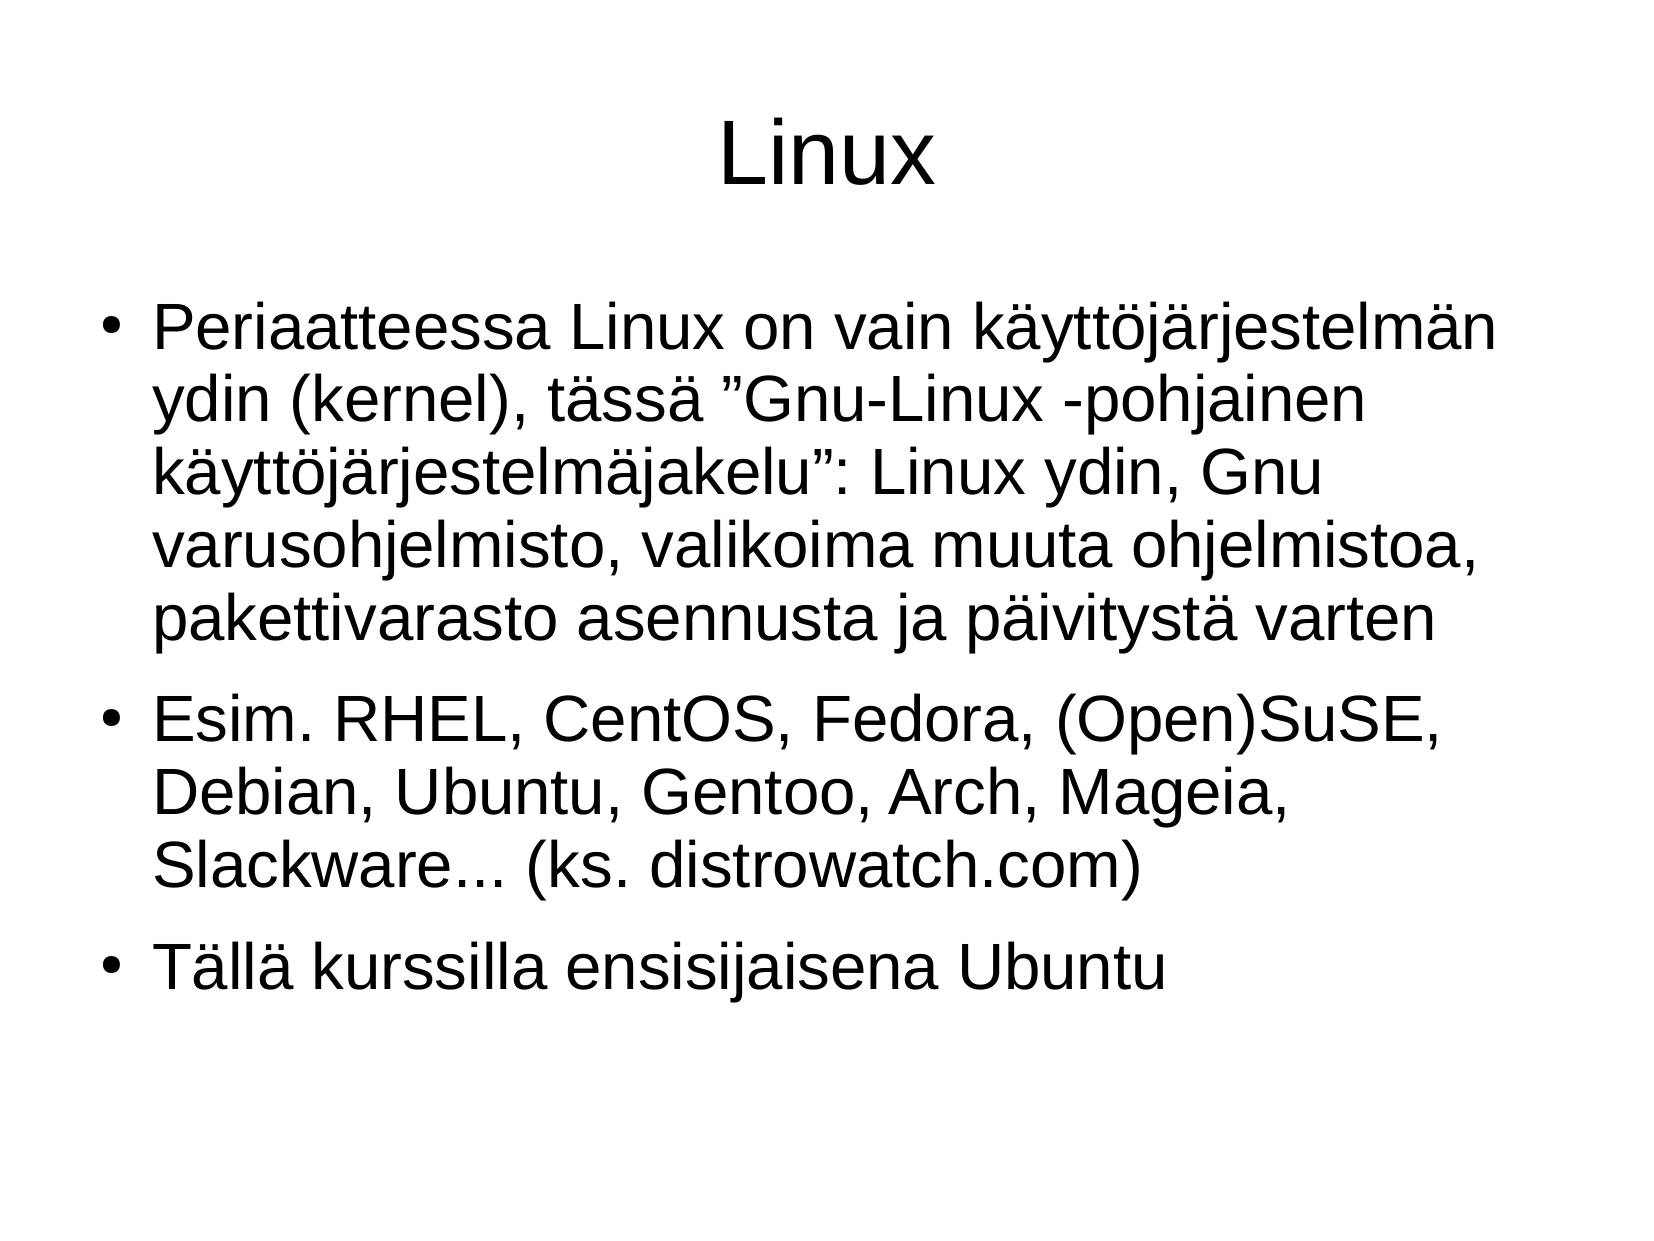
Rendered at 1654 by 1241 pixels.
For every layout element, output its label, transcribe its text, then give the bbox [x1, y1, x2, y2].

title Linux [82, 49, 1571, 257]
list Periaatteessa Linux on vain käyttöjärjestelmän ydin (kernel), tässä ”Gnu-Linux -pohjainen käyttöjärjestelmäjakelu”: Linux ydin, Gnu varusohjelmisto, valikoima muuta ohjelmistoa, pakettivarasto asennusta ja päivitystä varten Esim. RHEL, CentOS, Fedora, (Open)SuSE, Debian, Ubuntu, Gentoo, Arch, Mageia, Slackware... (ks. distrowatch.com) Tällä kurssilla ensisijaisena Ubuntu [82, 290, 1571, 1010]
